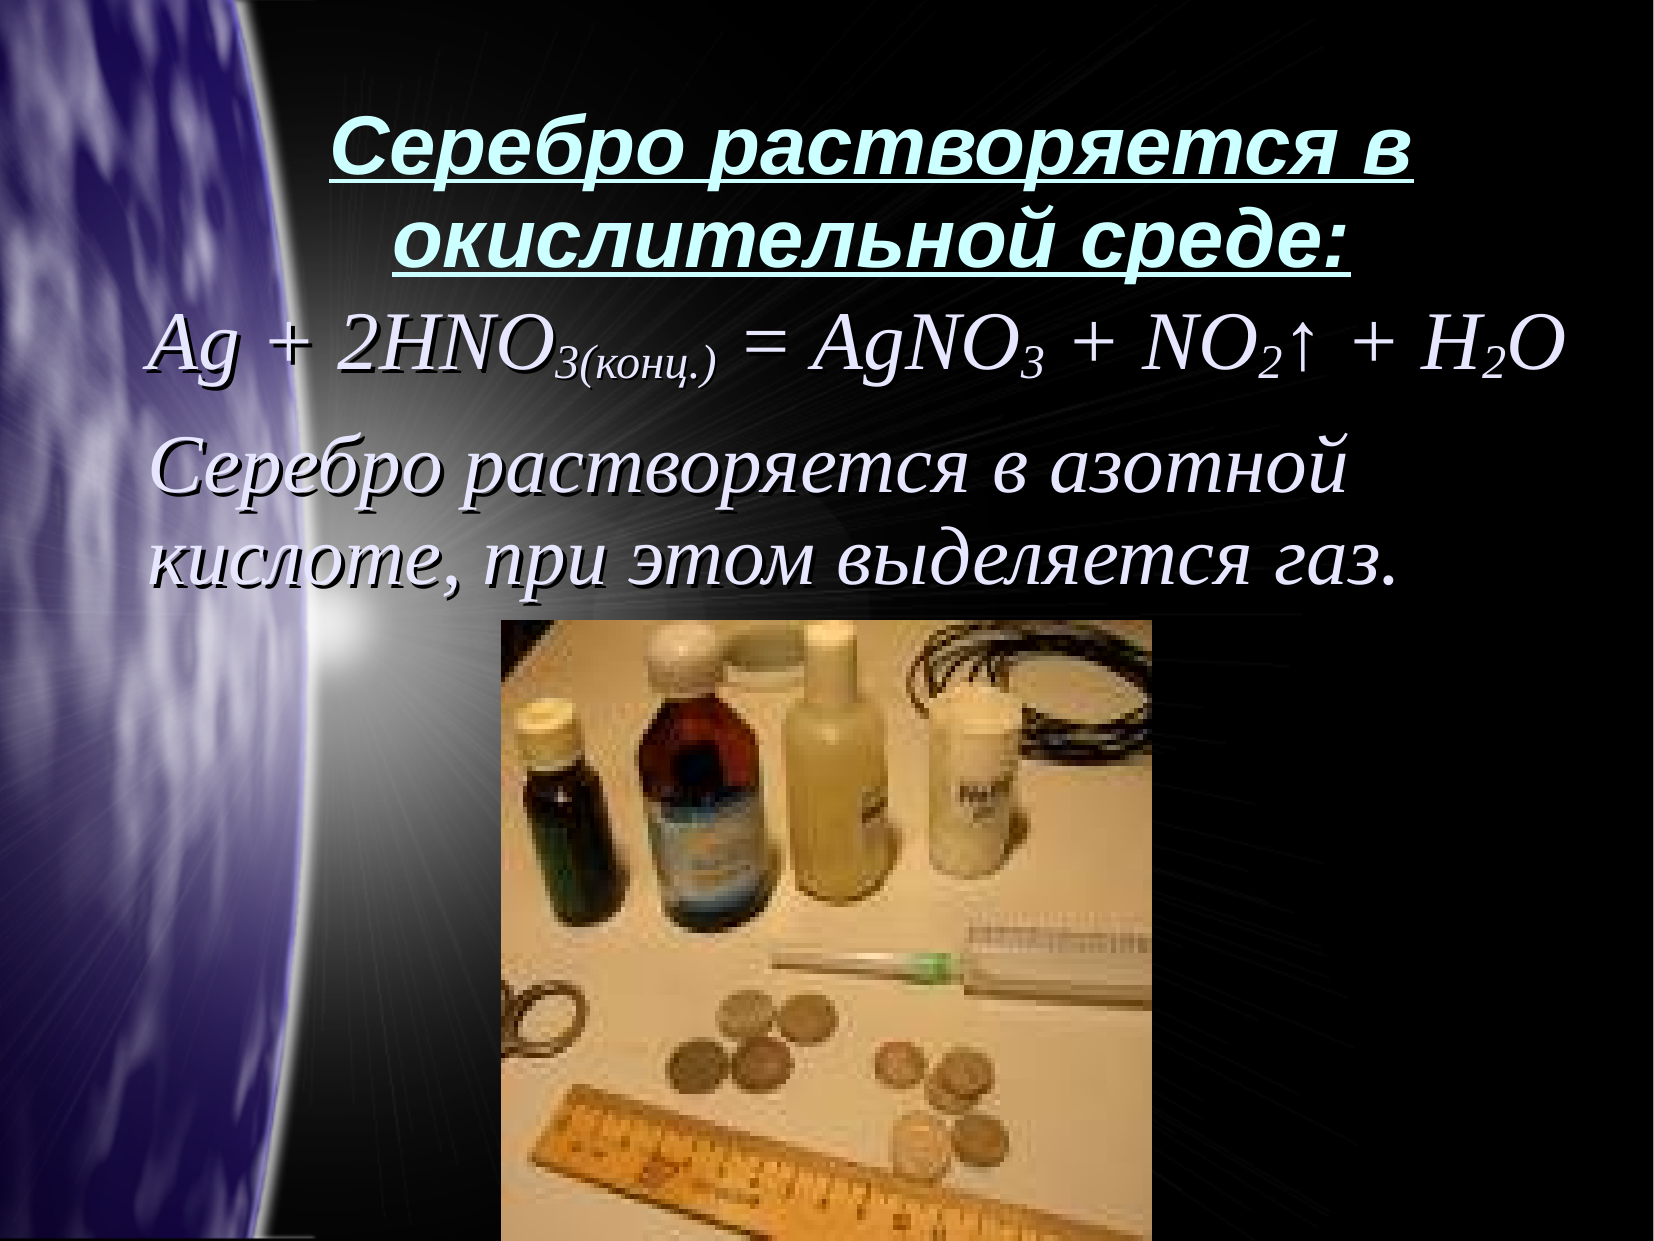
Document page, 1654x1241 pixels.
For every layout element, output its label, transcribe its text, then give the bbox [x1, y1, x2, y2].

title Серебро растворяется в окислительной среде: [296, 88, 1447, 295]
picture [0, 0, 1654, 1241]
list Ag + 2HNO3(конц.) = AgNO3 + NO2↑ + H2O Серебро растворяется в азотной кислоте, при этом выделяется газ. [147, 295, 1595, 1182]
